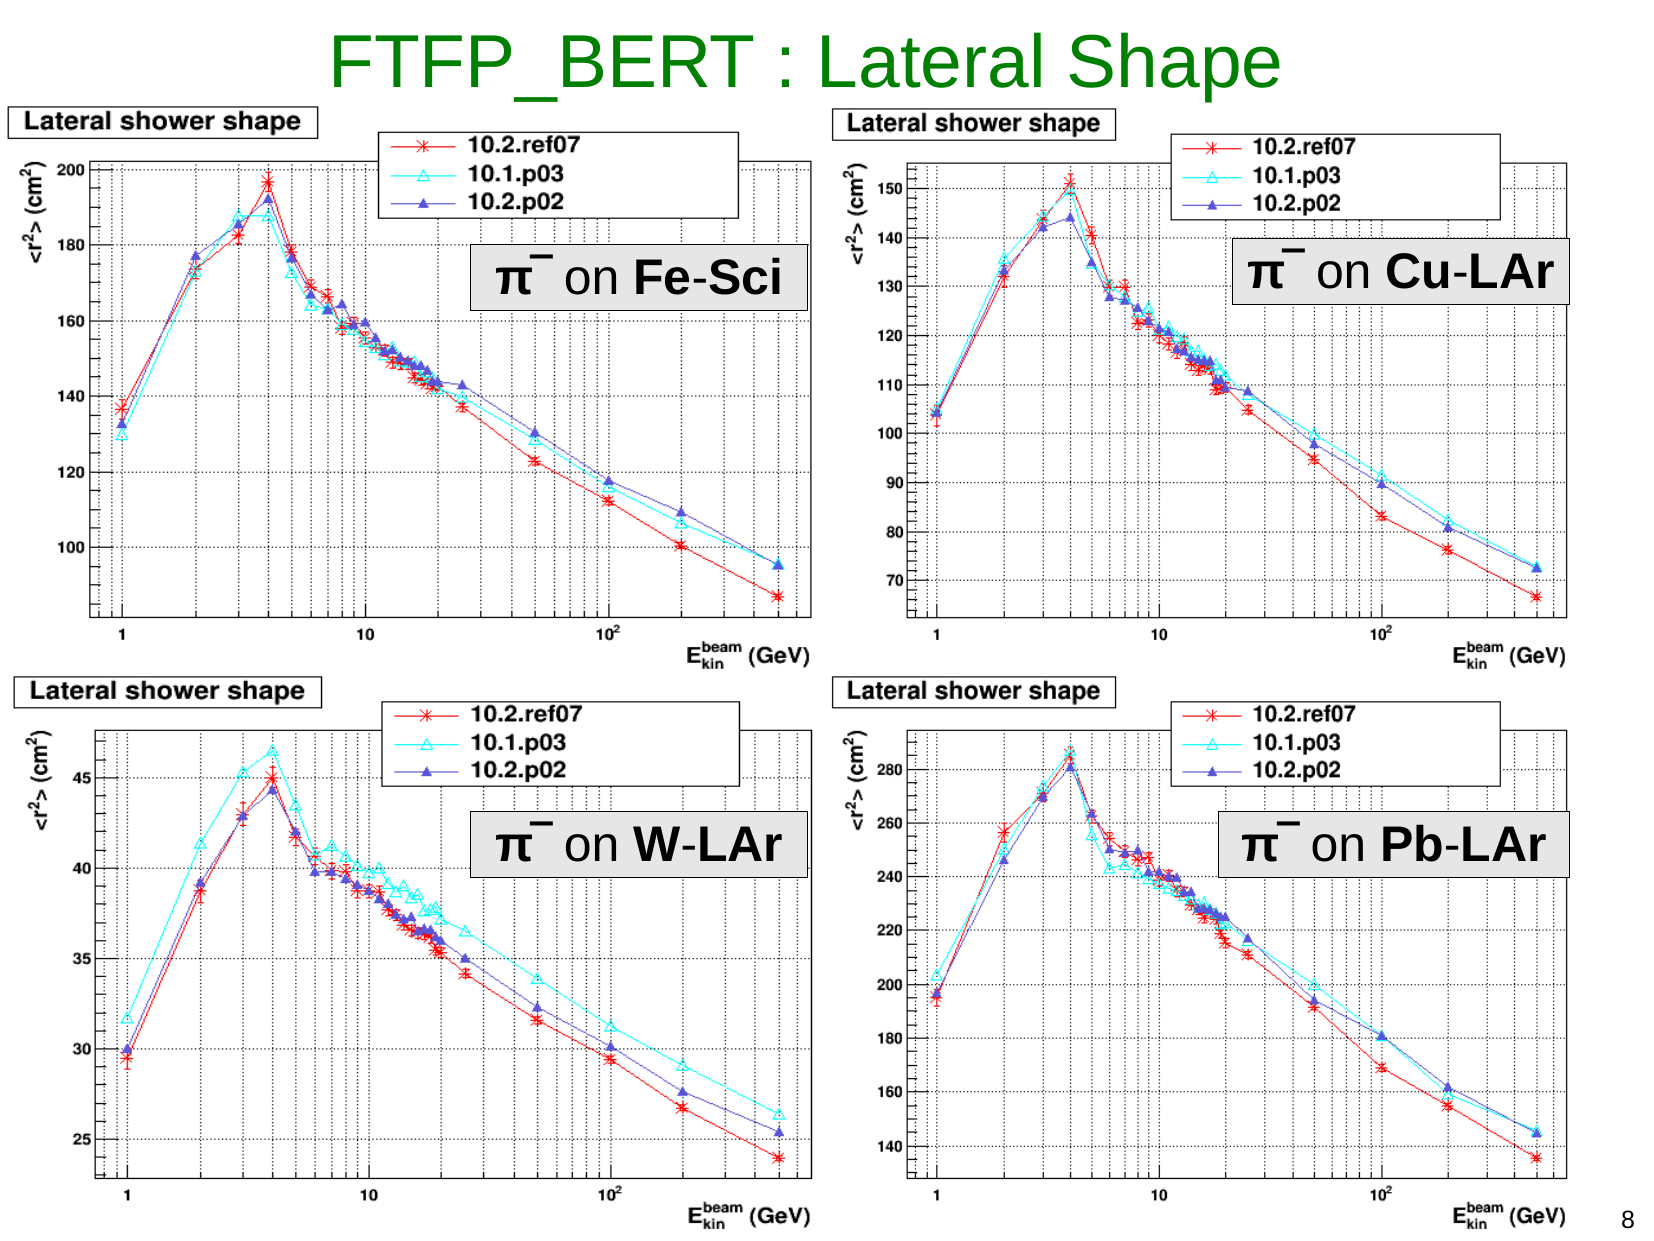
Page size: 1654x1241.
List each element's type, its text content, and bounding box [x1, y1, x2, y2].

text_box π‾ on Pb-LAr [1218, 811, 1570, 878]
text_box 8 [1607, 1200, 1649, 1239]
text_box π‾ on Cu-LAr [1232, 238, 1570, 305]
title FTFP_BERT : Lateral Shape [37, 12, 1576, 106]
picture [0, 104, 1649, 1235]
text_box π‾ on W-LAr [470, 811, 808, 878]
text_box π‾ on Fe-Sci [470, 244, 808, 311]
